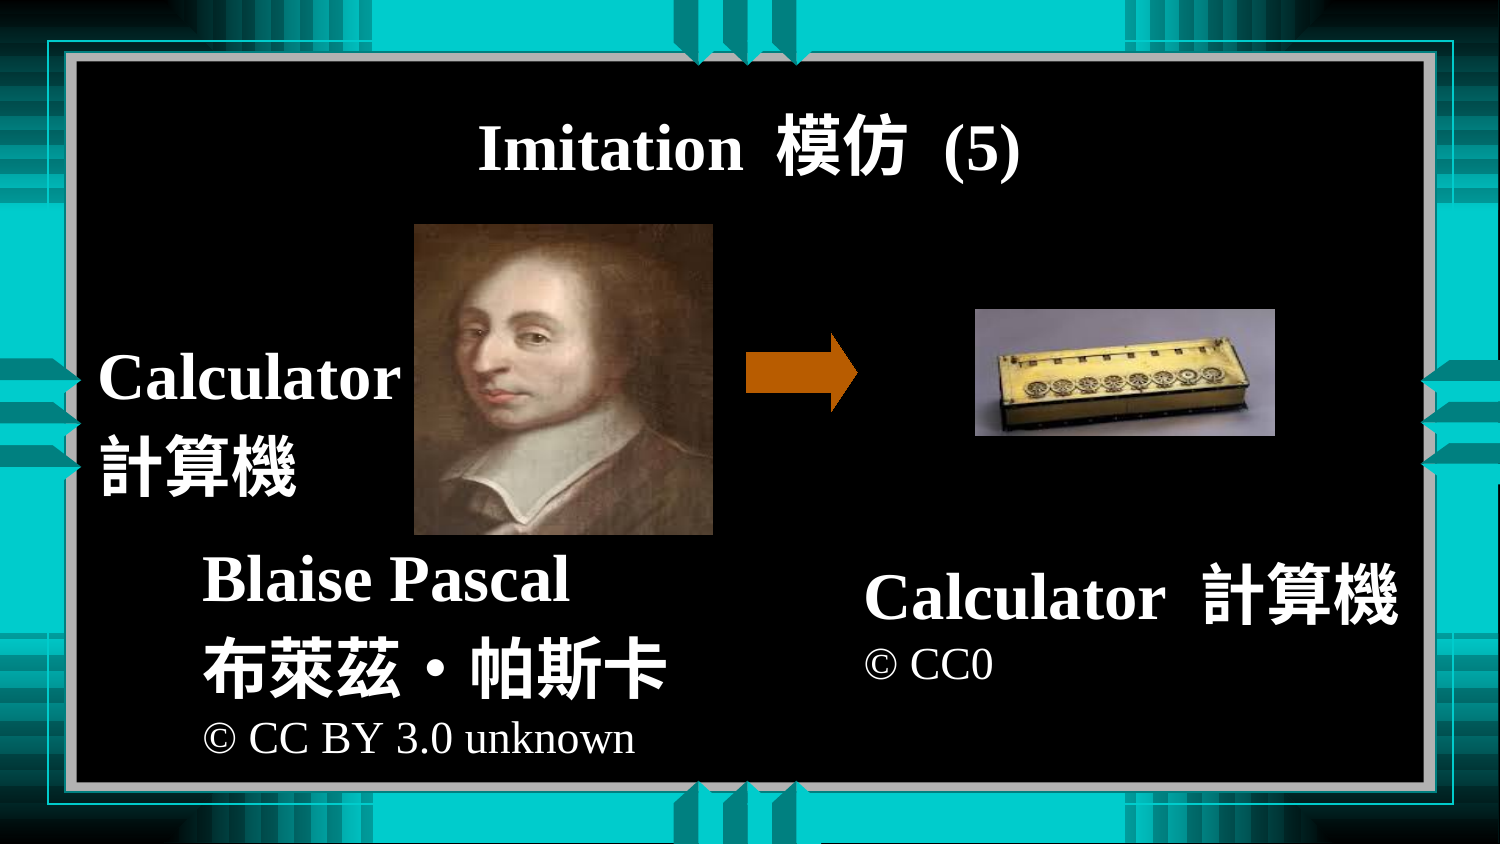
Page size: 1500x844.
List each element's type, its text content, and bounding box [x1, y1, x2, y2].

text_box Blaise Pascal 布萊茲・帕斯卡 © CC BY 3.0 unknown [187, 534, 751, 771]
text_box Calculator 計算機 © CC0 [848, 534, 1426, 778]
text_box Calculator 計算機 [82, 333, 414, 519]
text_box [745, 330, 859, 415]
title Imitation 模仿 (5) [112, 70, 1388, 212]
picture [414, 224, 713, 535]
picture [975, 309, 1275, 436]
